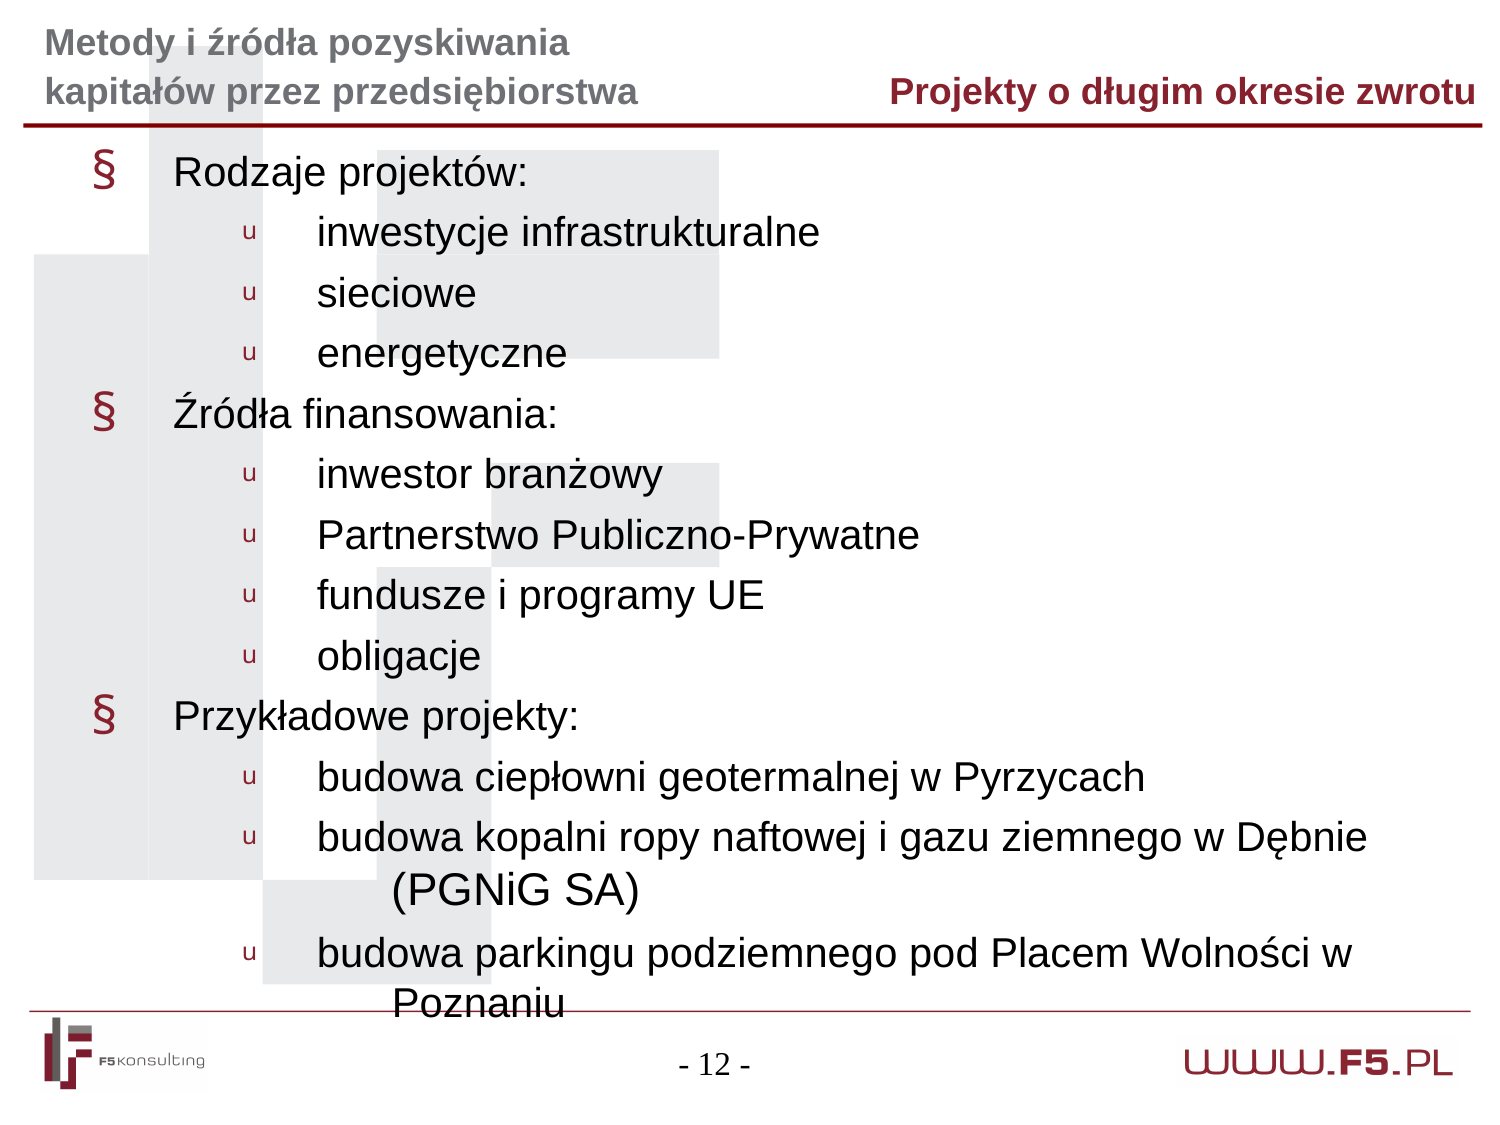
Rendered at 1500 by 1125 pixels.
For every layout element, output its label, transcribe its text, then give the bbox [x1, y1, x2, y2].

title Metody i źródła pozyskiwania kapitałów przez przedsiębiorstwa Projekty o długim okresie zwrotu [29, 0, 1500, 126]
list Rodzaje projektów: inwestycje infrastrukturalne sieciowe energetyczne Źródła finansowania: inwestor branżowy Partnerstwo Publiczno-Prywatne fundusze i programy UE obligacje Przykładowe projekty: budowa ciepłowni geotermalnej w Pyrzycach budowa kopalni ropy naftowej i gazu ziemnego w Dębnie (PGNiG SA) budowa parkingu podziemnego pod Placem Wolności w Poznaniu [76, 137, 1412, 1035]
text_box - - [655, 1034, 774, 1091]
